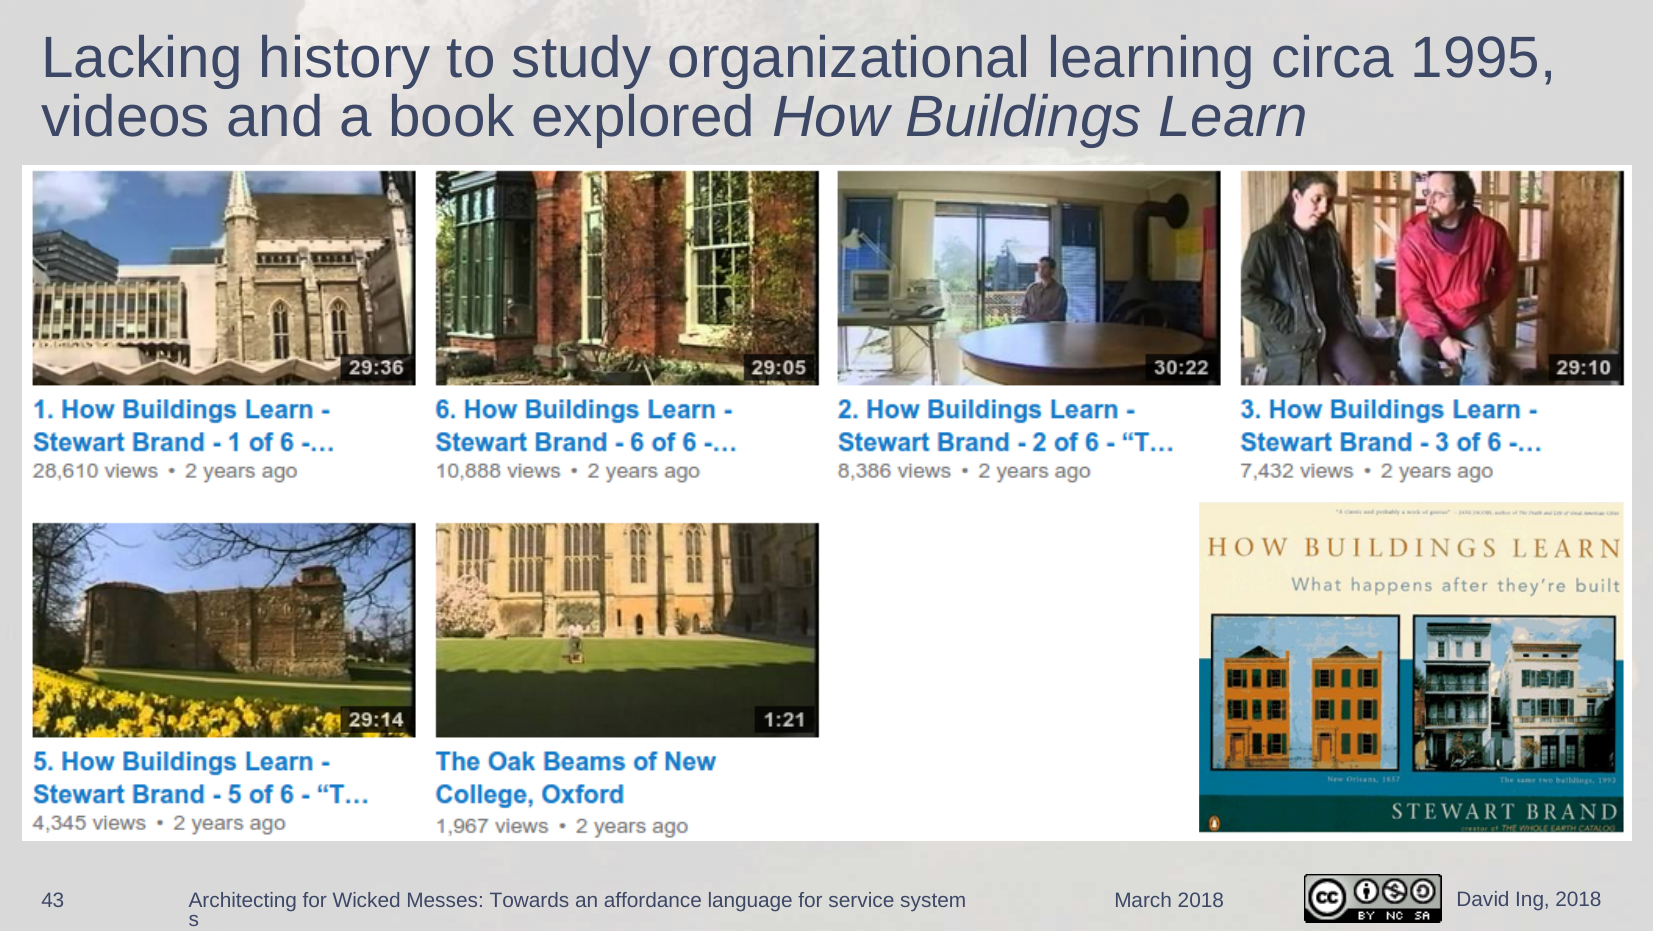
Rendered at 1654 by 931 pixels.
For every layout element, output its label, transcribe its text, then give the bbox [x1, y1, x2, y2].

picture [22, 165, 1632, 841]
picture [1304, 874, 1442, 923]
text_box Solving for the optimal Problem solution involves analysis, research employing quantitative methods seeking optimal outcomes. Unfortunately, as conditions change, problems frequently do not remain solved or resolved but reappear, and usually in more complex forms. Furthermore, every solution and resolution generates new problems, ones that tend to be more complex than the ones solved or resolved. [0, 0, 1653, 931]
title Lacking history to study organizational learning circa 1995, videos and a book explored How Buildings Learn [41, 30, 1613, 148]
